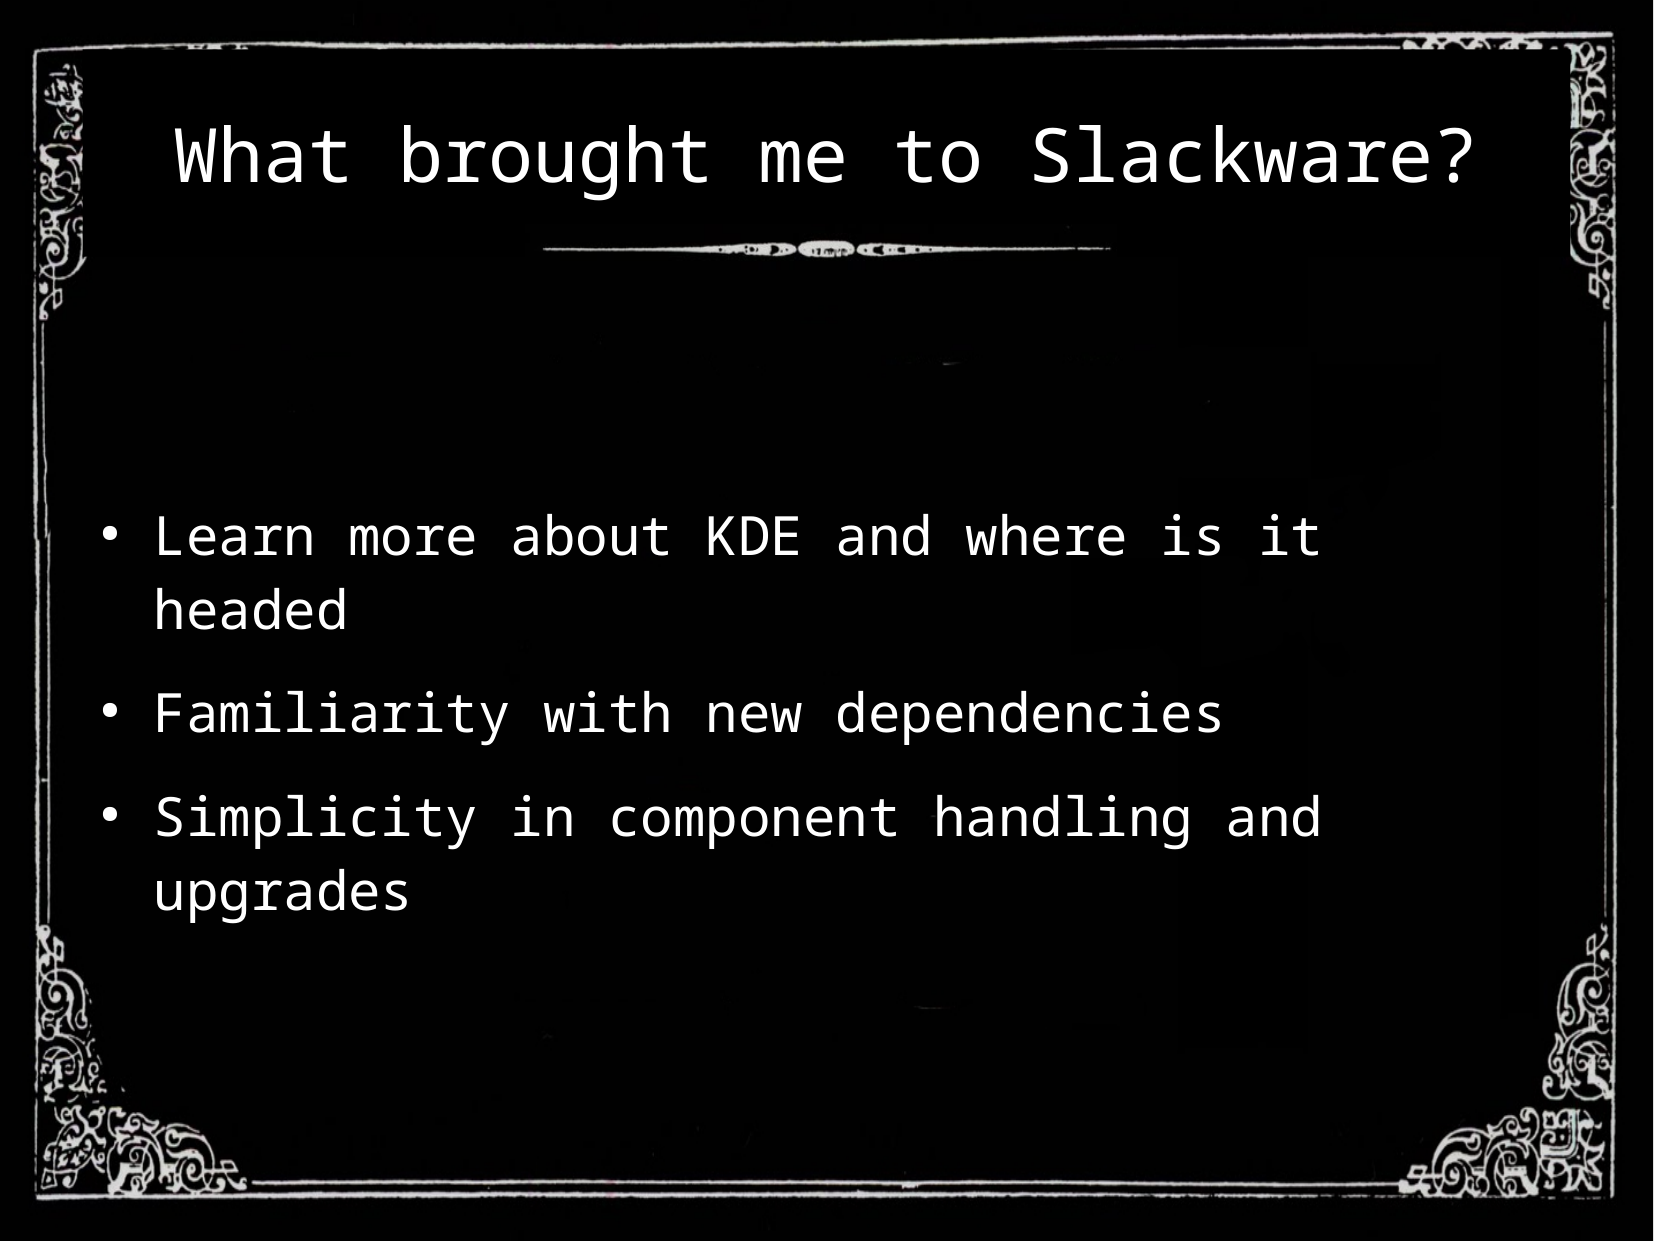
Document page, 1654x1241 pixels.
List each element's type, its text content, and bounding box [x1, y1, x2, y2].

picture [0, 0, 1654, 1241]
list Learn more about KDE and where is it headed Familiarity with new dependencies Simplicity in component handling and upgrades [82, 290, 1501, 1109]
title What brought me to Slackware? [82, 49, 1571, 257]
